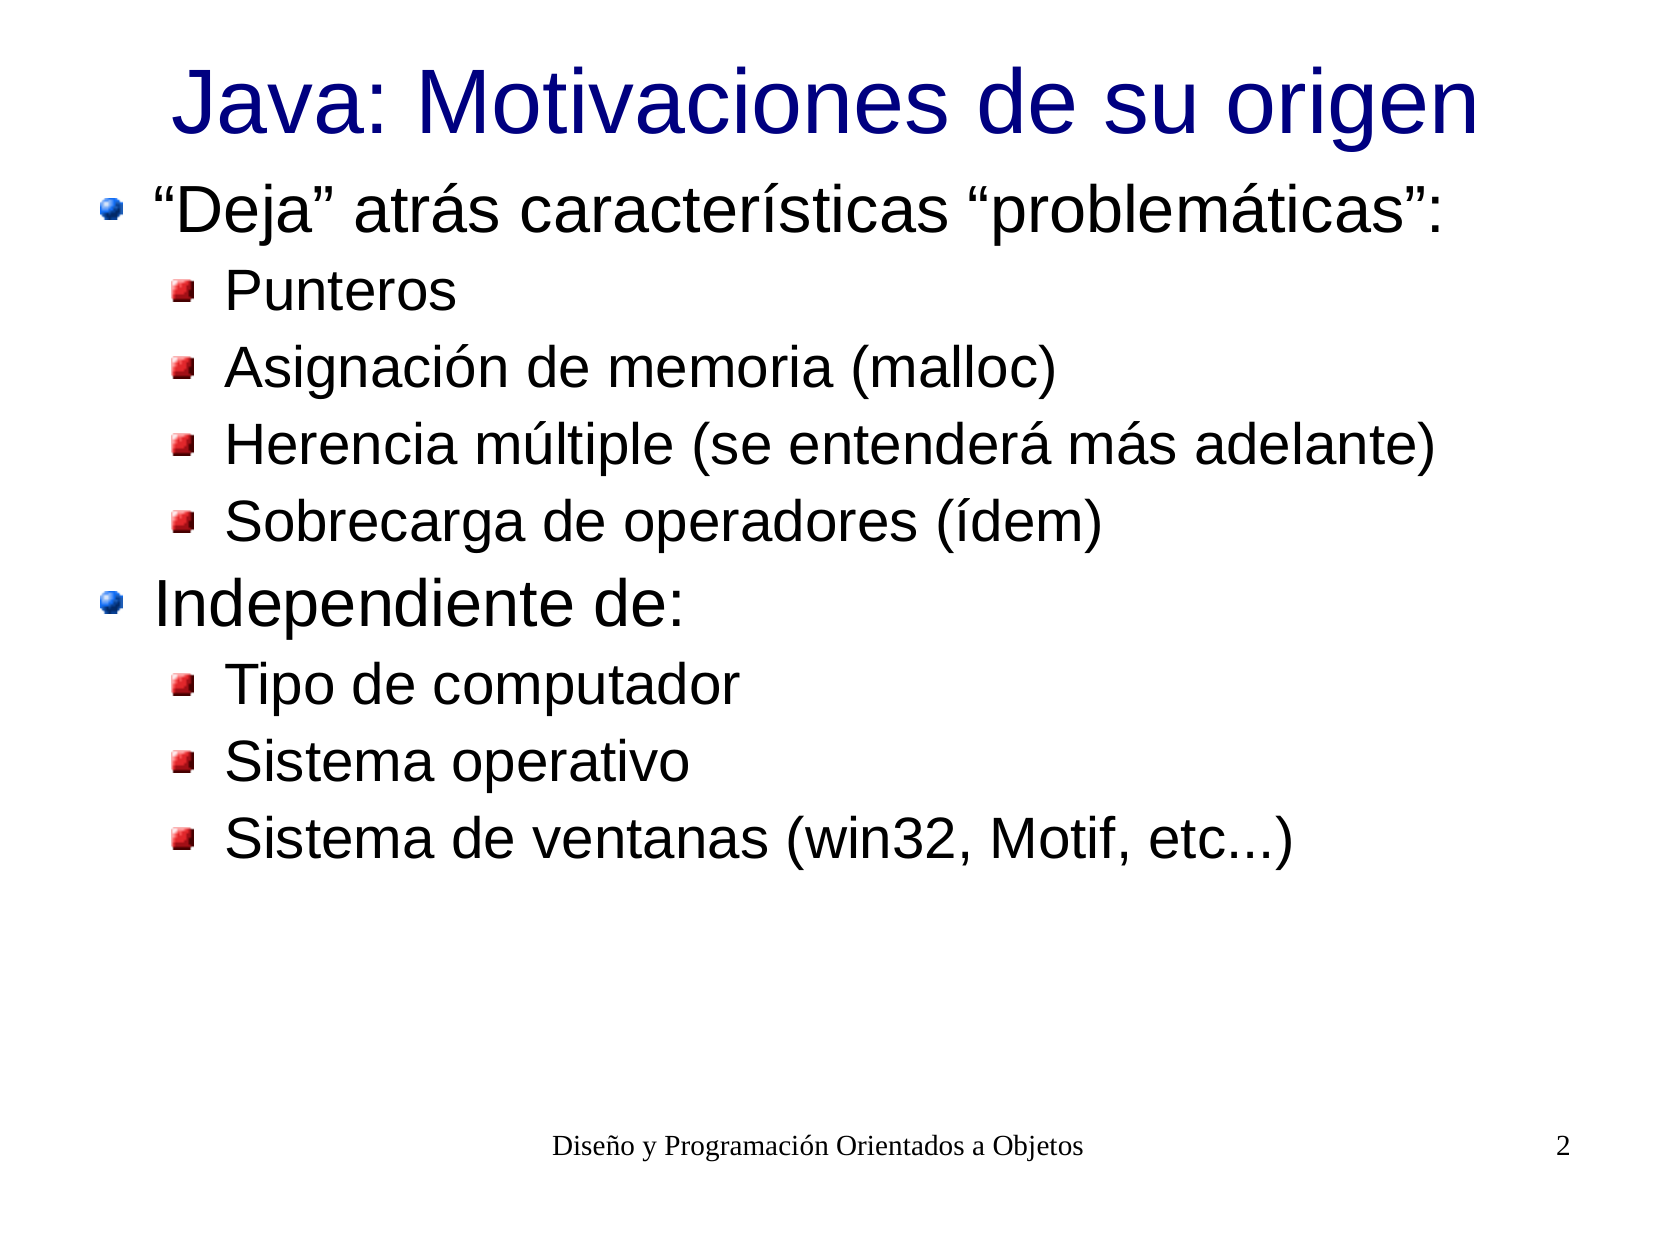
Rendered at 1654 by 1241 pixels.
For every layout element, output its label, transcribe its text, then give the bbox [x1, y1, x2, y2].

list “Deja” atrás características “problemáticas”: Punteros Asignación de memoria (malloc) Herencia múltiple (se entenderá más adelante) Sobrecarga de operadores (ídem) Independiente de: Tipo de computador Sistema operativo Sistema de ventanas (win32, Motif, etc...) [82, 171, 1571, 1126]
title Java: Motivaciones de su origen [82, 44, 1571, 159]
